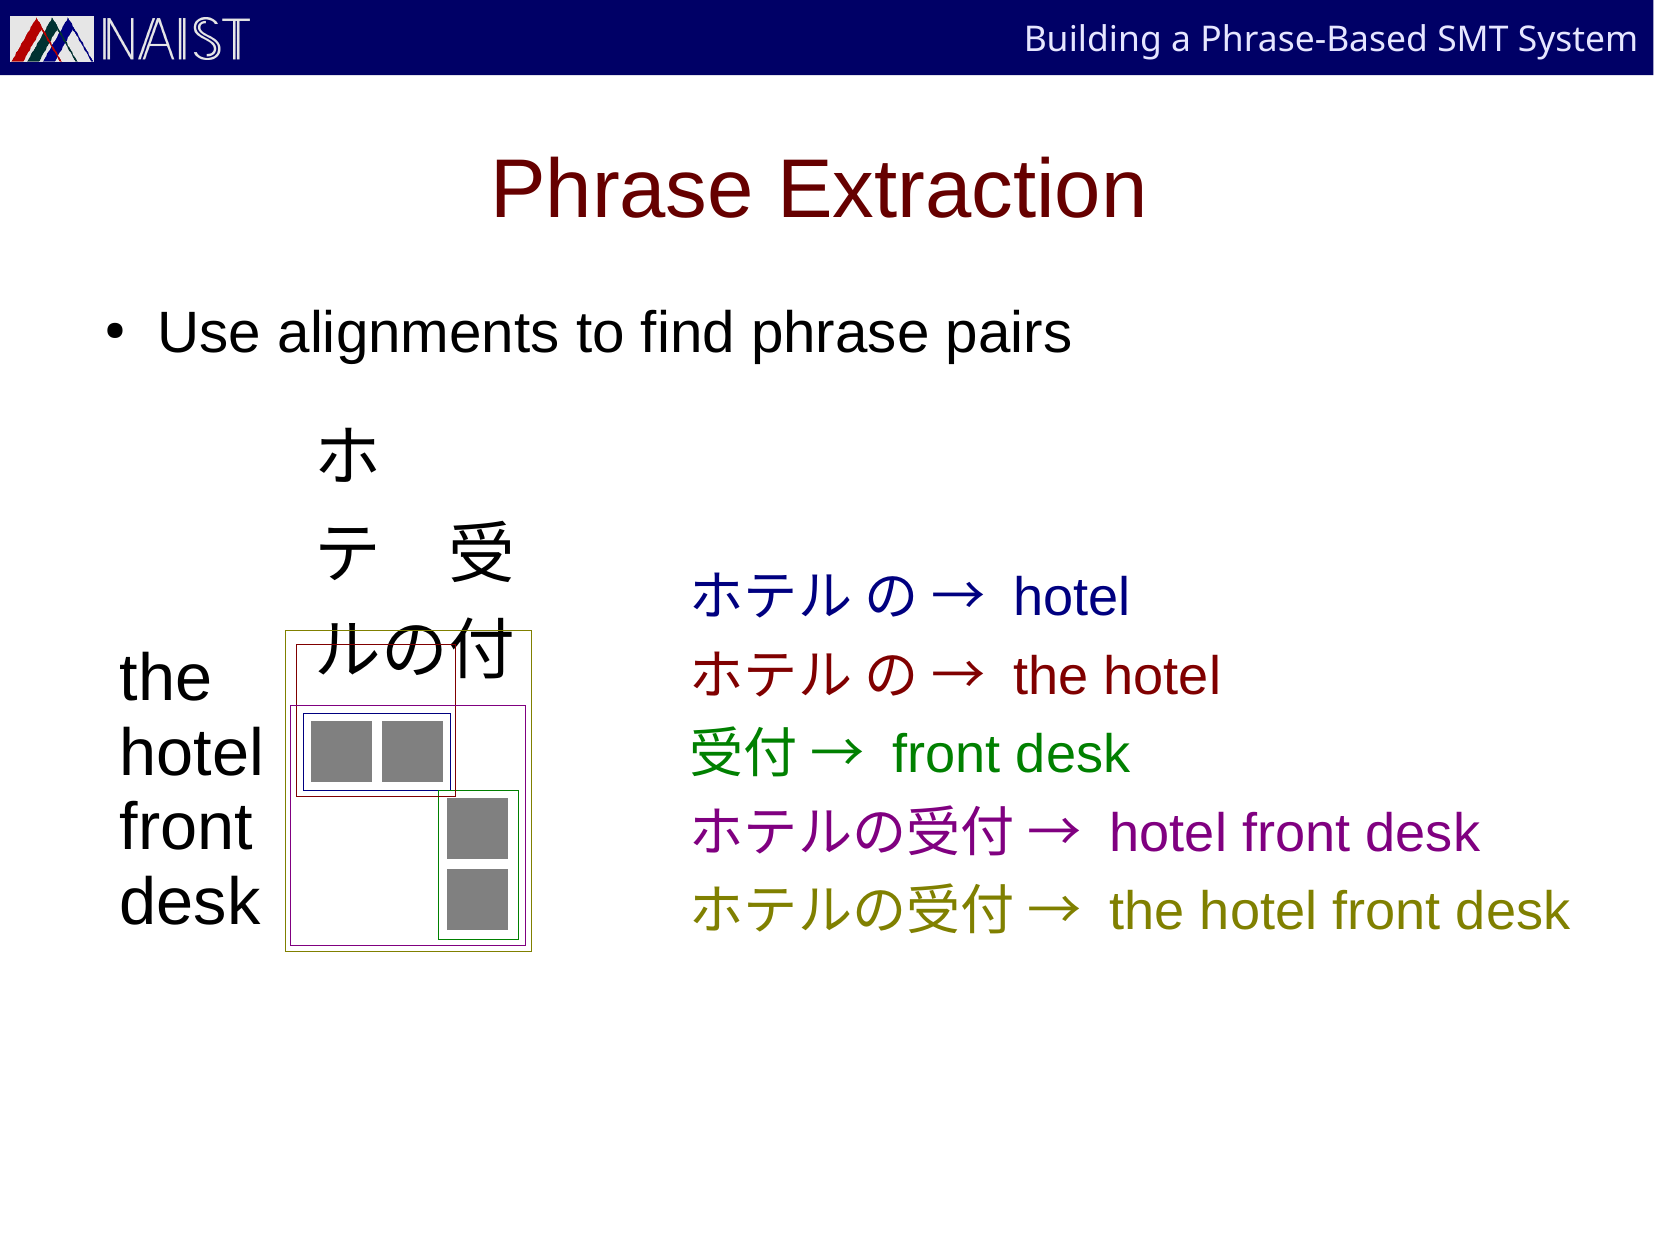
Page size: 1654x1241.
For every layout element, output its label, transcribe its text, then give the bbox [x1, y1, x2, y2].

text_box ホ テ 受 ルの付 [300, 631, 530, 646]
text_box [311, 721, 372, 782]
text_box the hotel front desk [105, 632, 280, 947]
text_box [382, 721, 443, 782]
text_box [447, 869, 508, 930]
list Use alignments to find phrase pairs [86, 300, 1576, 1119]
text_box [447, 798, 508, 859]
text_box ホテル の → hotel ホテル の → the hotel 受付 → front desk ホテルの受付 → hotel front desk ホテルの受付 → the hotel front desk [675, 545, 1587, 878]
picture [10, 16, 94, 62]
text_box ホ テ 受 ルの付 [300, 395, 530, 630]
picture [102, 17, 251, 60]
title Phrase Extraction [75, 92, 1564, 285]
